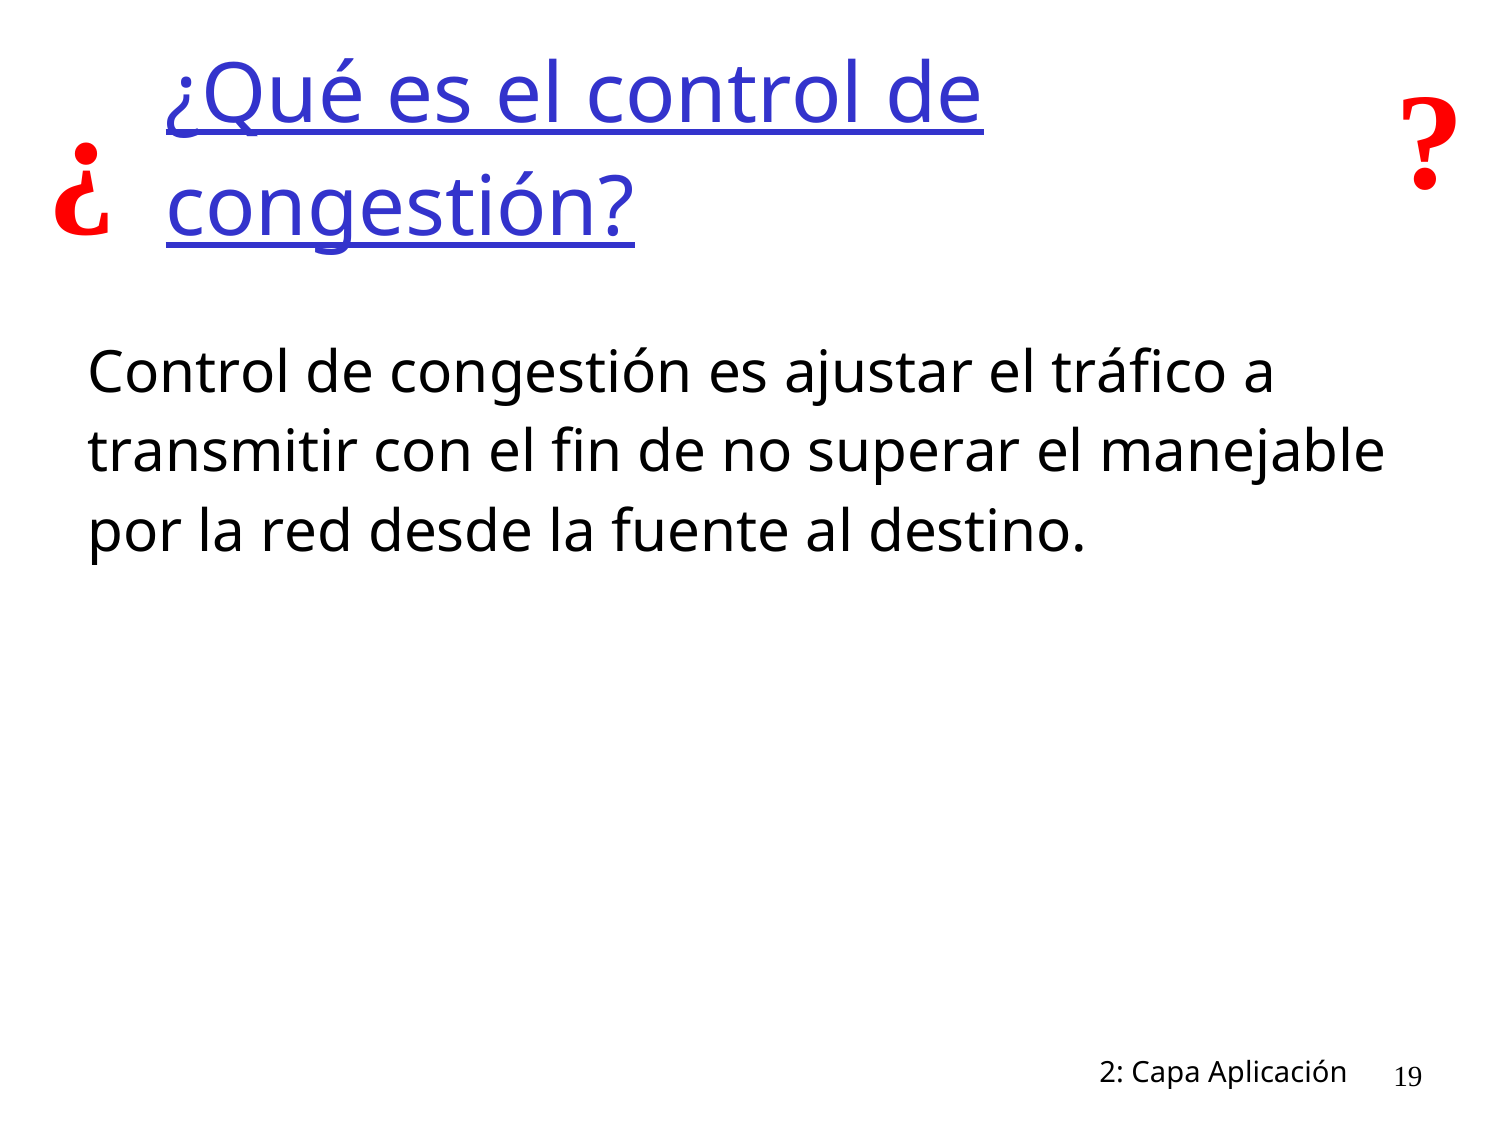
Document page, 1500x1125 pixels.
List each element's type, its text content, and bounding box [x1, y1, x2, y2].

list Control de congestión es ajustar el tráfico a transmitir con el fin de no superar el manejable por la red desde la fuente al destino. [87, 330, 1463, 1058]
text_box ¿ [32, 62, 133, 243]
text_box ? [1380, 43, 1481, 224]
title ¿Qué es el control de congestión? [165, 49, 1463, 244]
